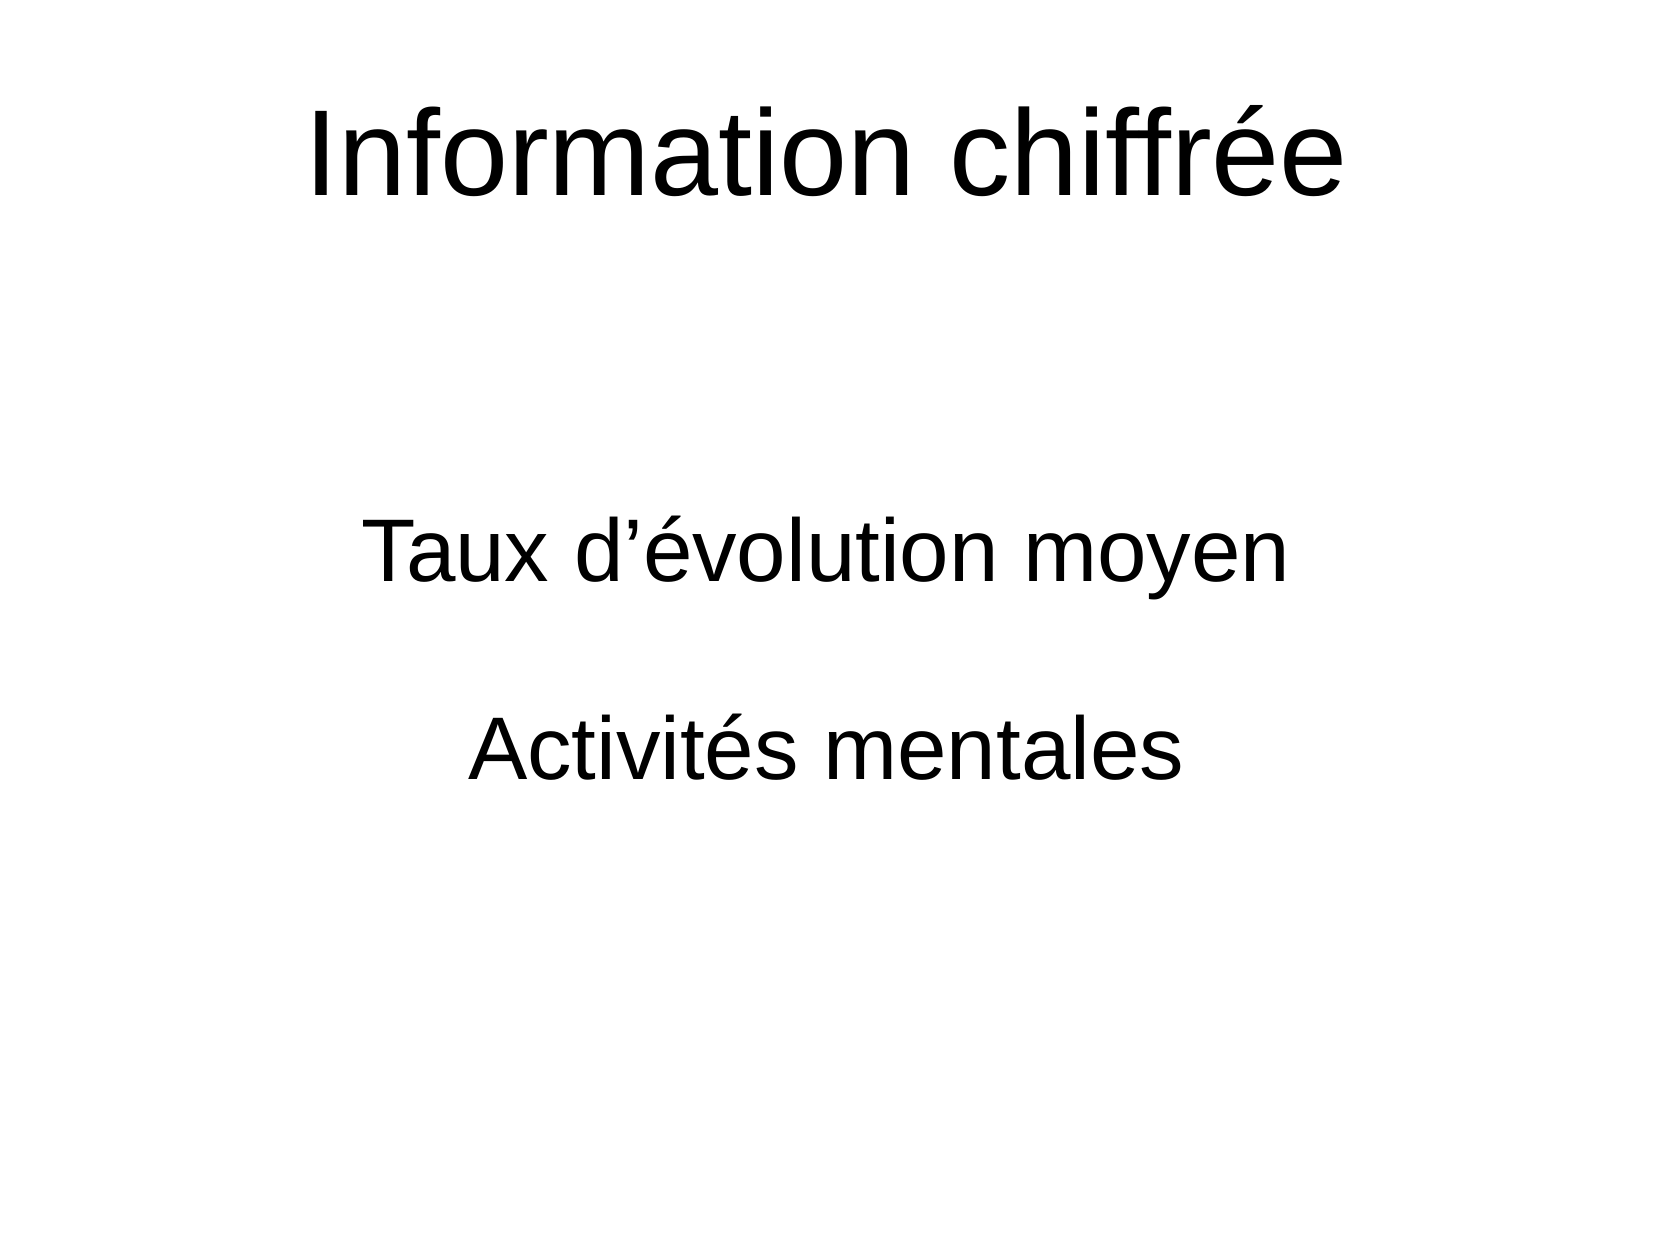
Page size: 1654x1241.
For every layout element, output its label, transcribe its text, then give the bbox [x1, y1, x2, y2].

title Information chiffrée [82, 49, 1571, 257]
subtitle Taux d’évolution moyen Activités mentales [82, 290, 1571, 1010]
